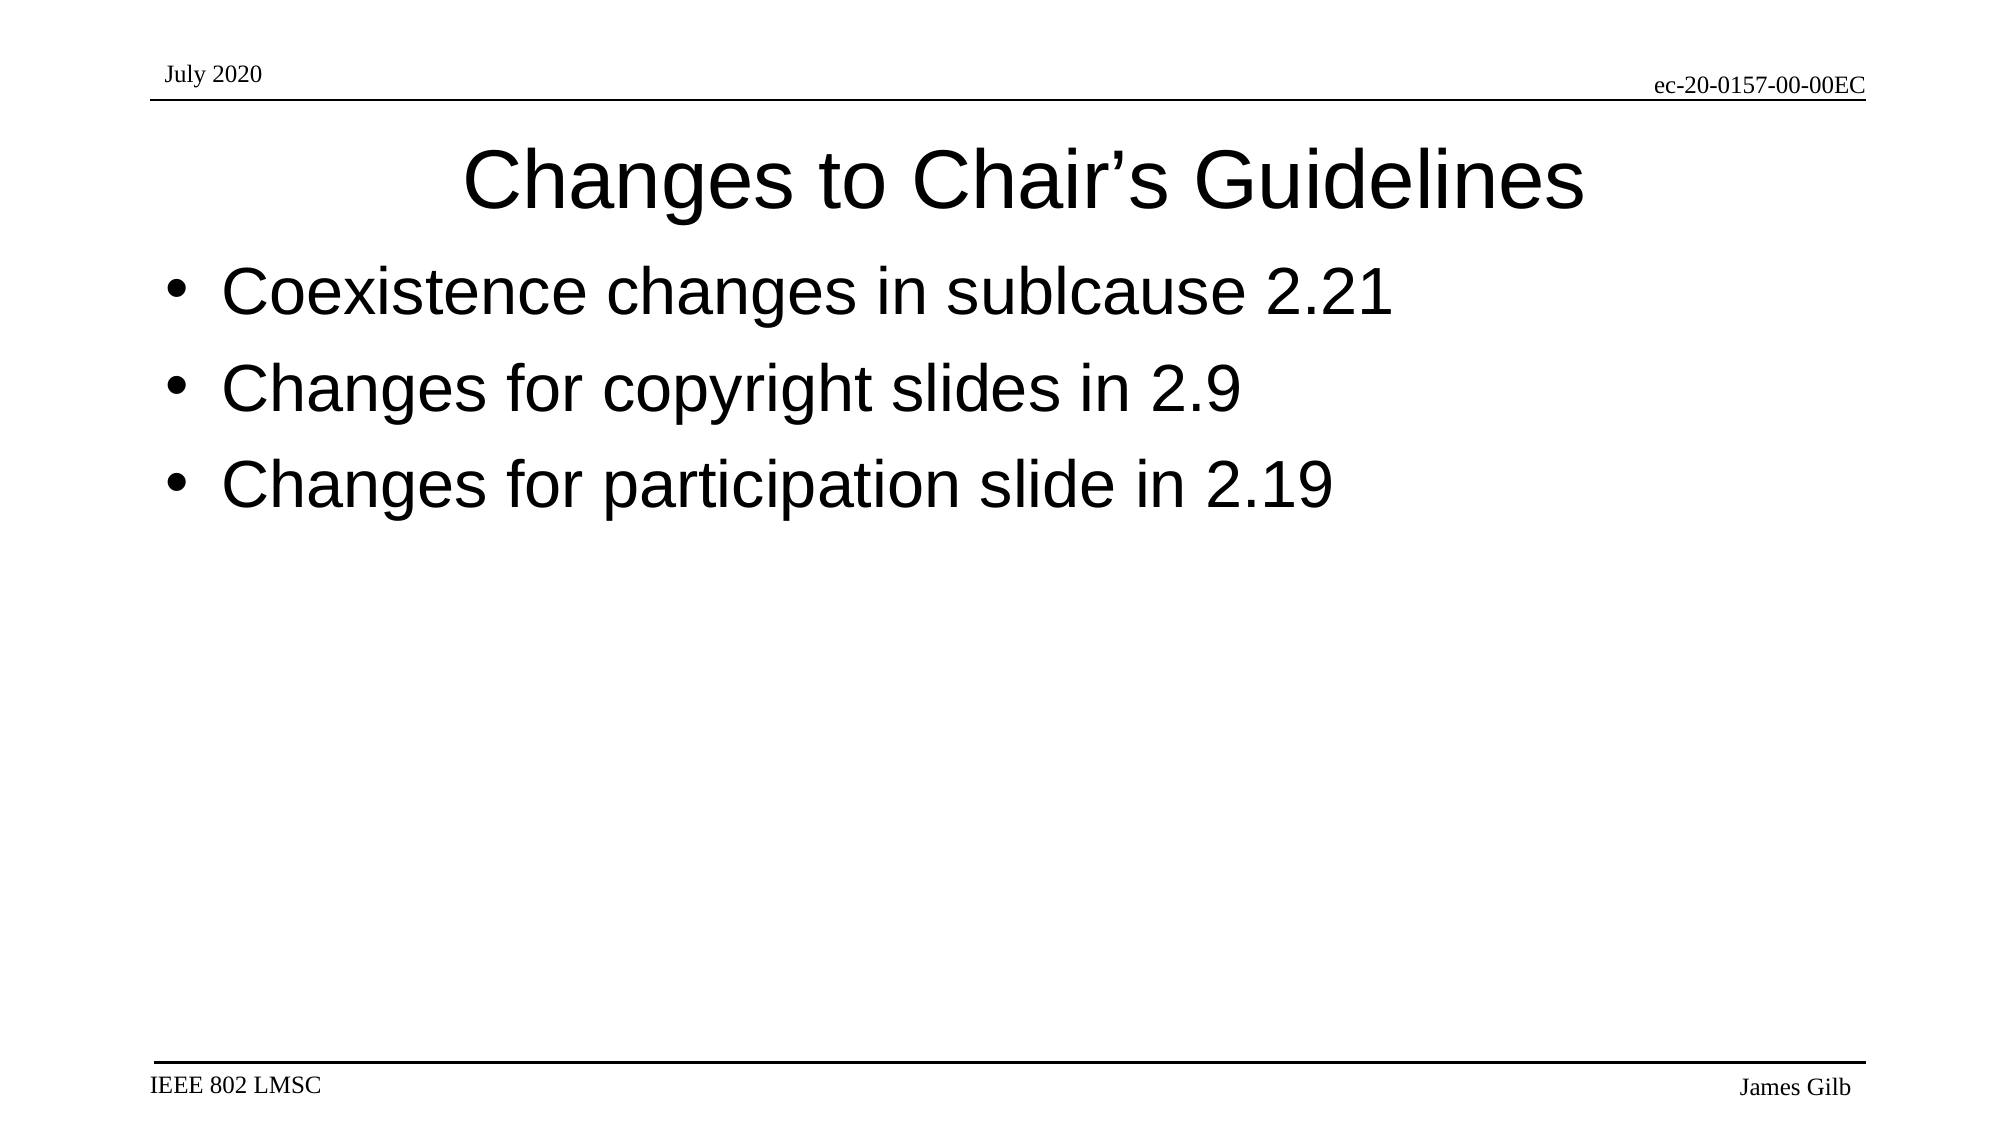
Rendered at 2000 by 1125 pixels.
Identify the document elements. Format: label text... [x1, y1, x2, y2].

title Changes to Chair’s Guidelines [149, 112, 1900, 238]
list Coexistence changes in sublcause 2.21 Changes for copyright slides in 2.9 Changes for participation slide in 2.19 [149, 239, 1900, 1051]
